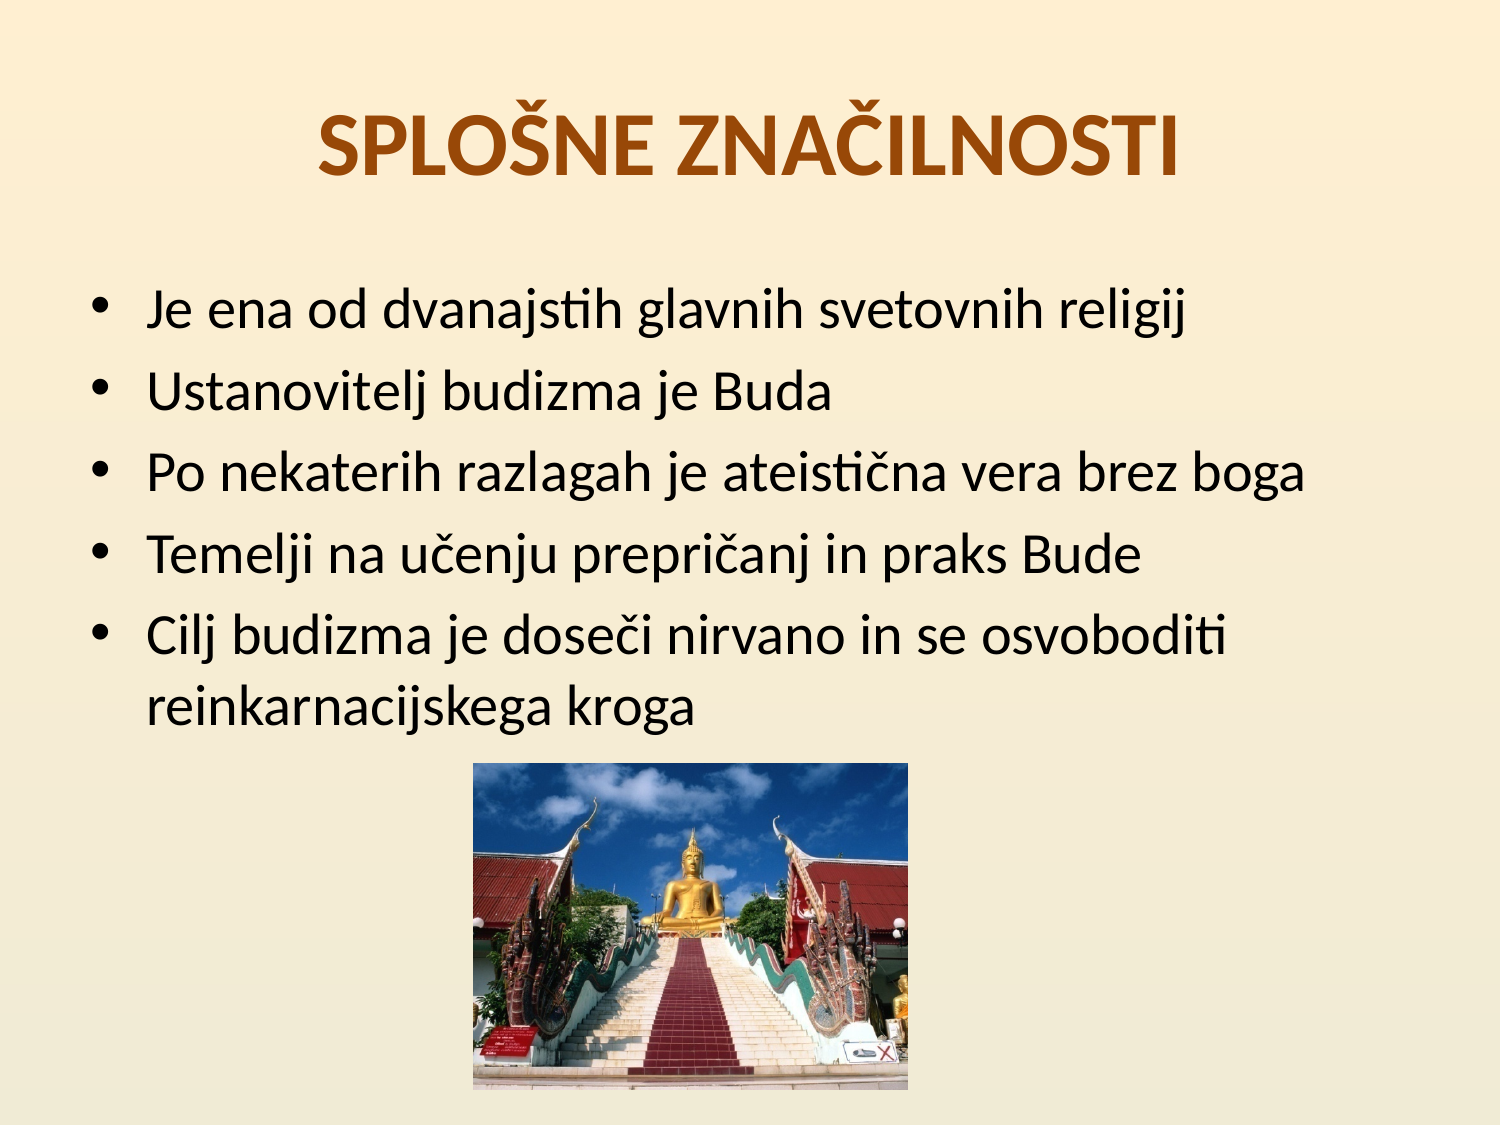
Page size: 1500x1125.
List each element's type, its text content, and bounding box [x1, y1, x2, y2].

picture [473, 763, 908, 1090]
title SPLOŠNE ZNAČILNOSTI [75, 45, 1425, 233]
list Je ena od dvanajstih glavnih svetovnih religij Ustanovitelj budizma je Buda Po nekaterih razlagah je ateistična vera brez boga Temelji na učenju prepričanj in praks Bude Cilj budizma je doseči nirvano in se osvoboditi reinkarnacijskega kroga [75, 262, 1425, 1005]
